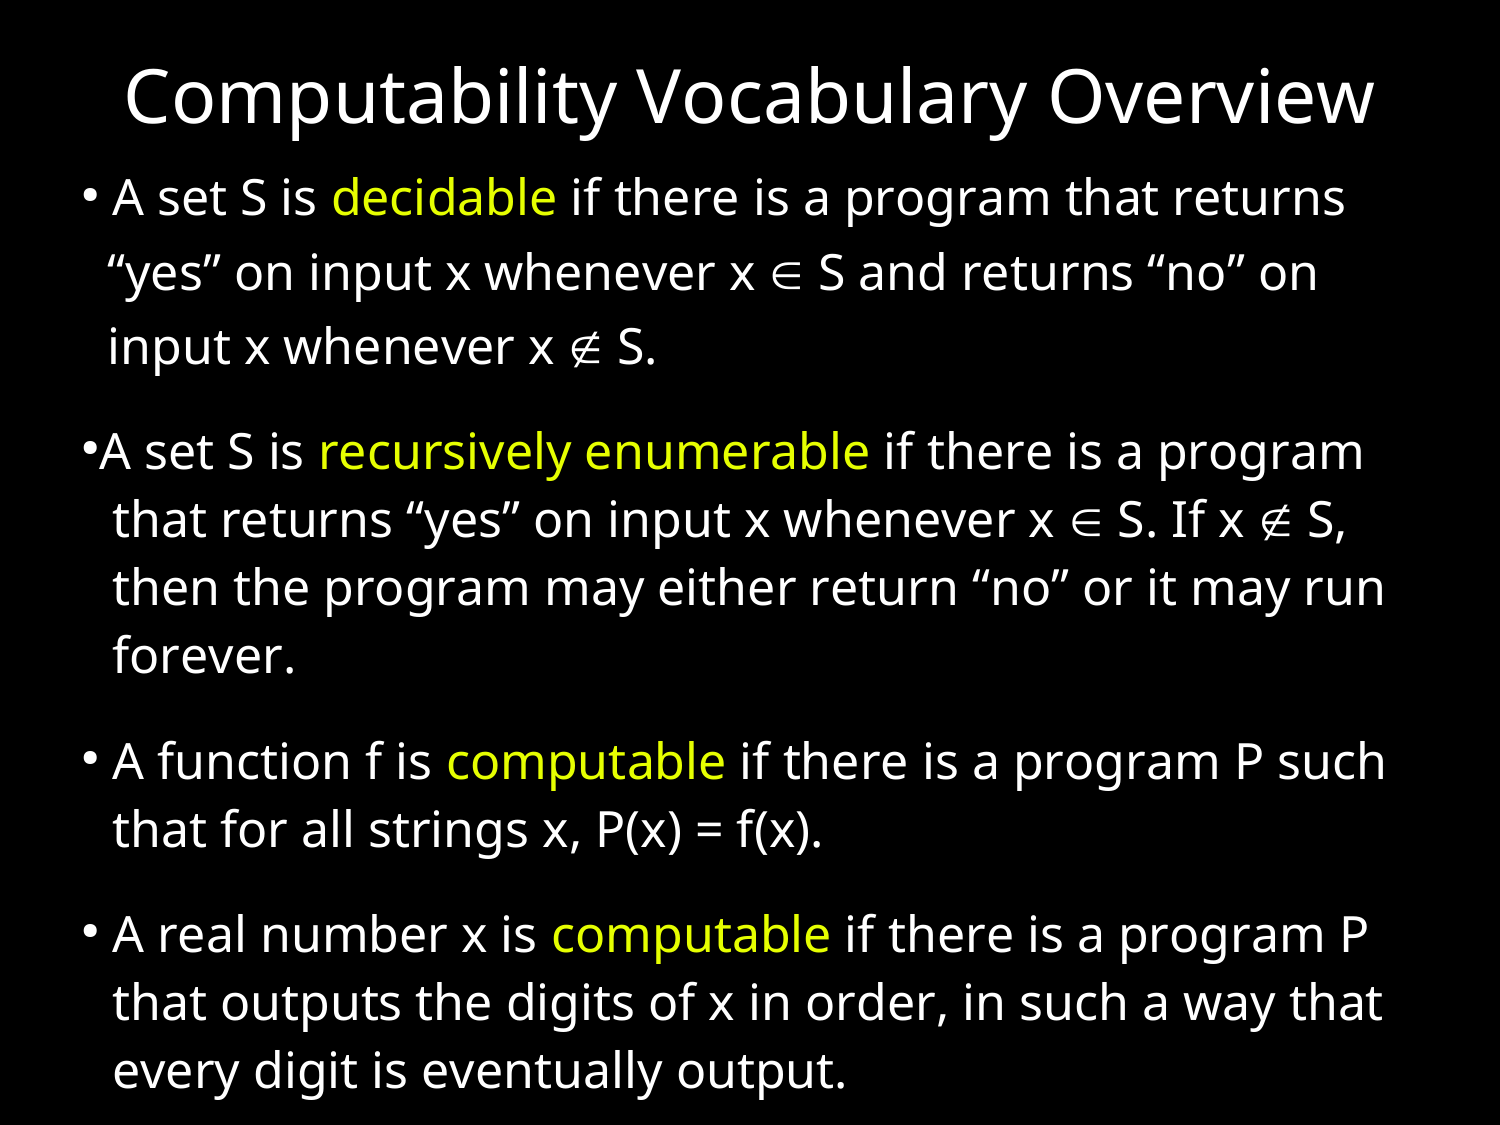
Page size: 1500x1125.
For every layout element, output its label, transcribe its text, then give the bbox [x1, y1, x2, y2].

text_box A set S is decidable if there is a program that returns “yes” on input x whenever x ∈ S and returns “no” on input x whenever x ∉ S. A set S is recursively enumerable if there is a program that returns “yes” on input x whenever x ∈ S. If x ∉ S, then the program may either return “no” or it may run forever. A function f is computable if there is a program P such that for all strings x, P(x) = f(x). A real number x is computable if there is a program P that outputs the digits of x in order, in such a way that every digit is eventually output. [66, 164, 1433, 1108]
text_box Computability Vocabulary Overview [37, 25, 1463, 162]
